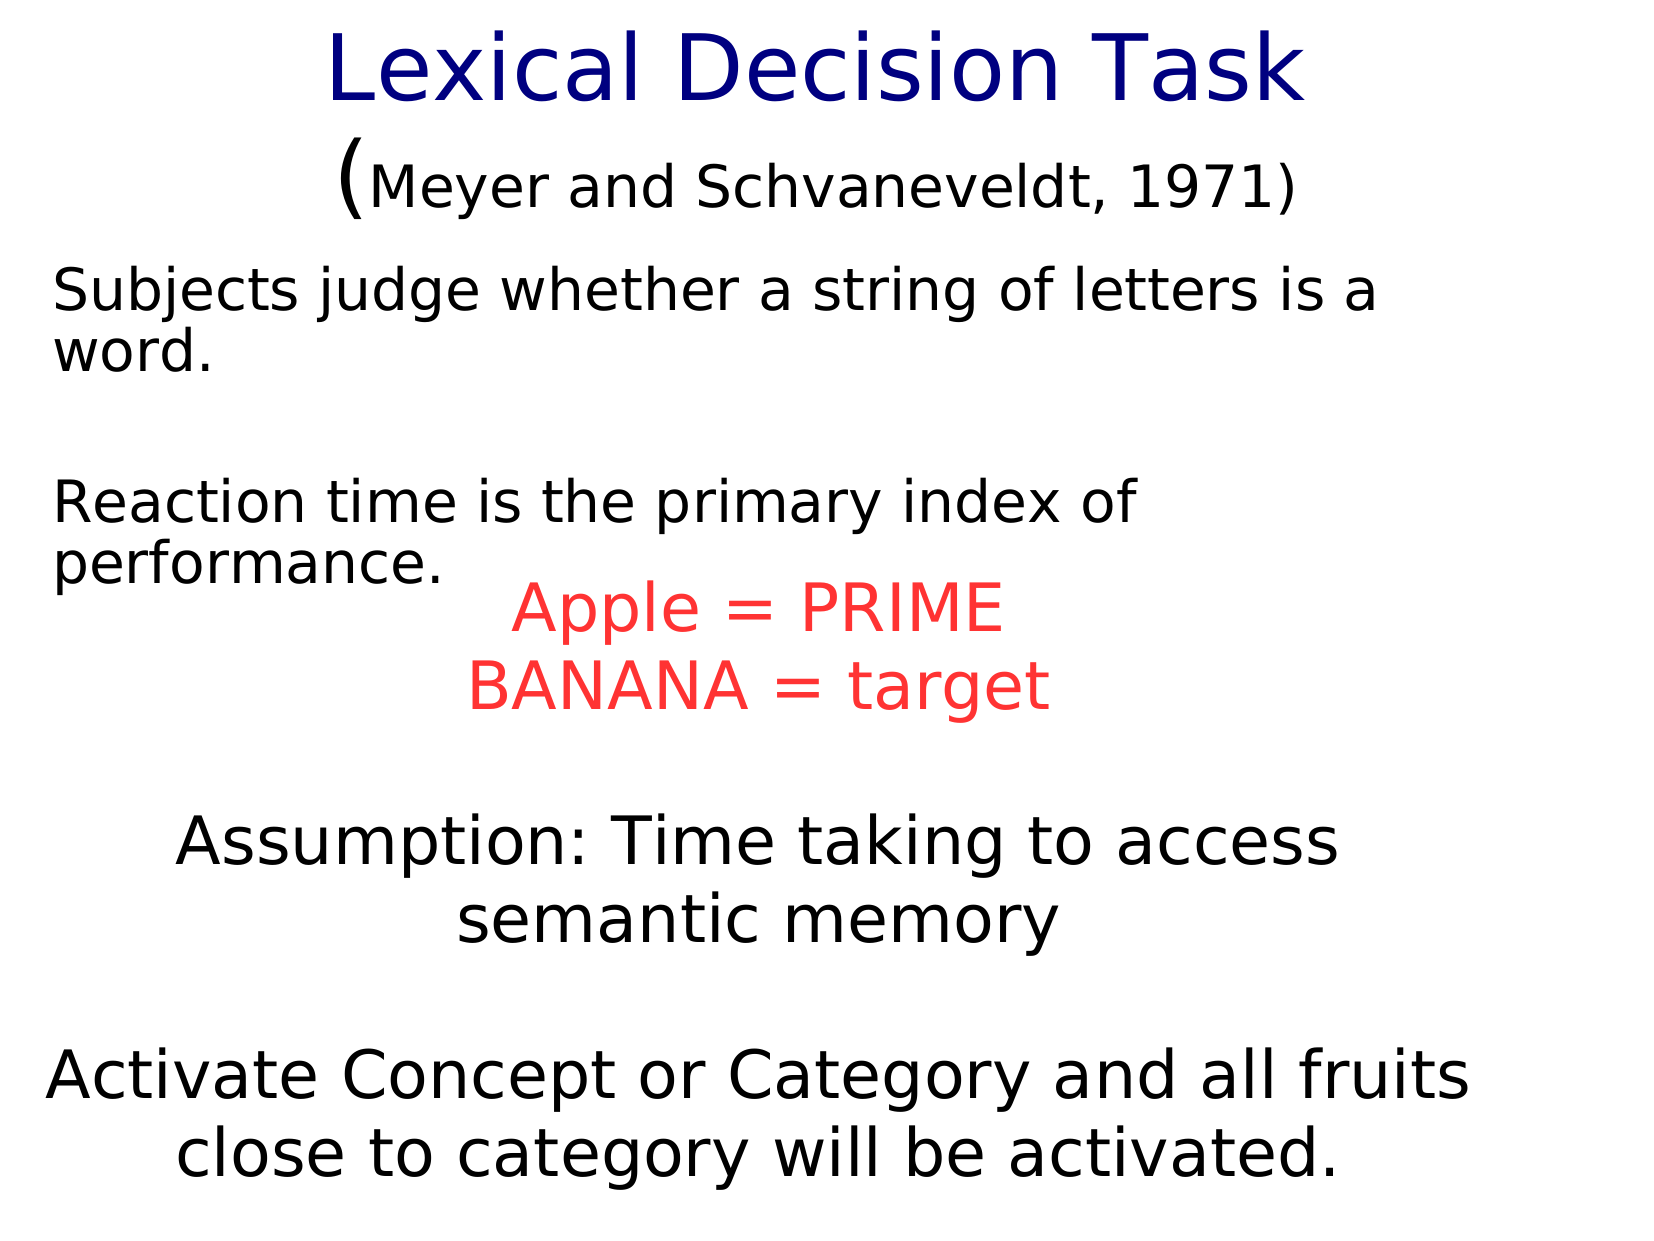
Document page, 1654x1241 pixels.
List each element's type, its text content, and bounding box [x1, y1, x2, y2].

title Lexical Decision Task (Meyer and Schvaneveldt, 1971) [75, 15, 1558, 230]
subtitle Apple = PRIME BANANA = target Assumption: Time taking to access semantic memory Activate Concept or Category and all fruits close to category will be activated. [17, 521, 1501, 1241]
text_box Subjects judge whether a string of letters is a word. Reaction time is the primary index of performance. [37, 254, 1463, 677]
